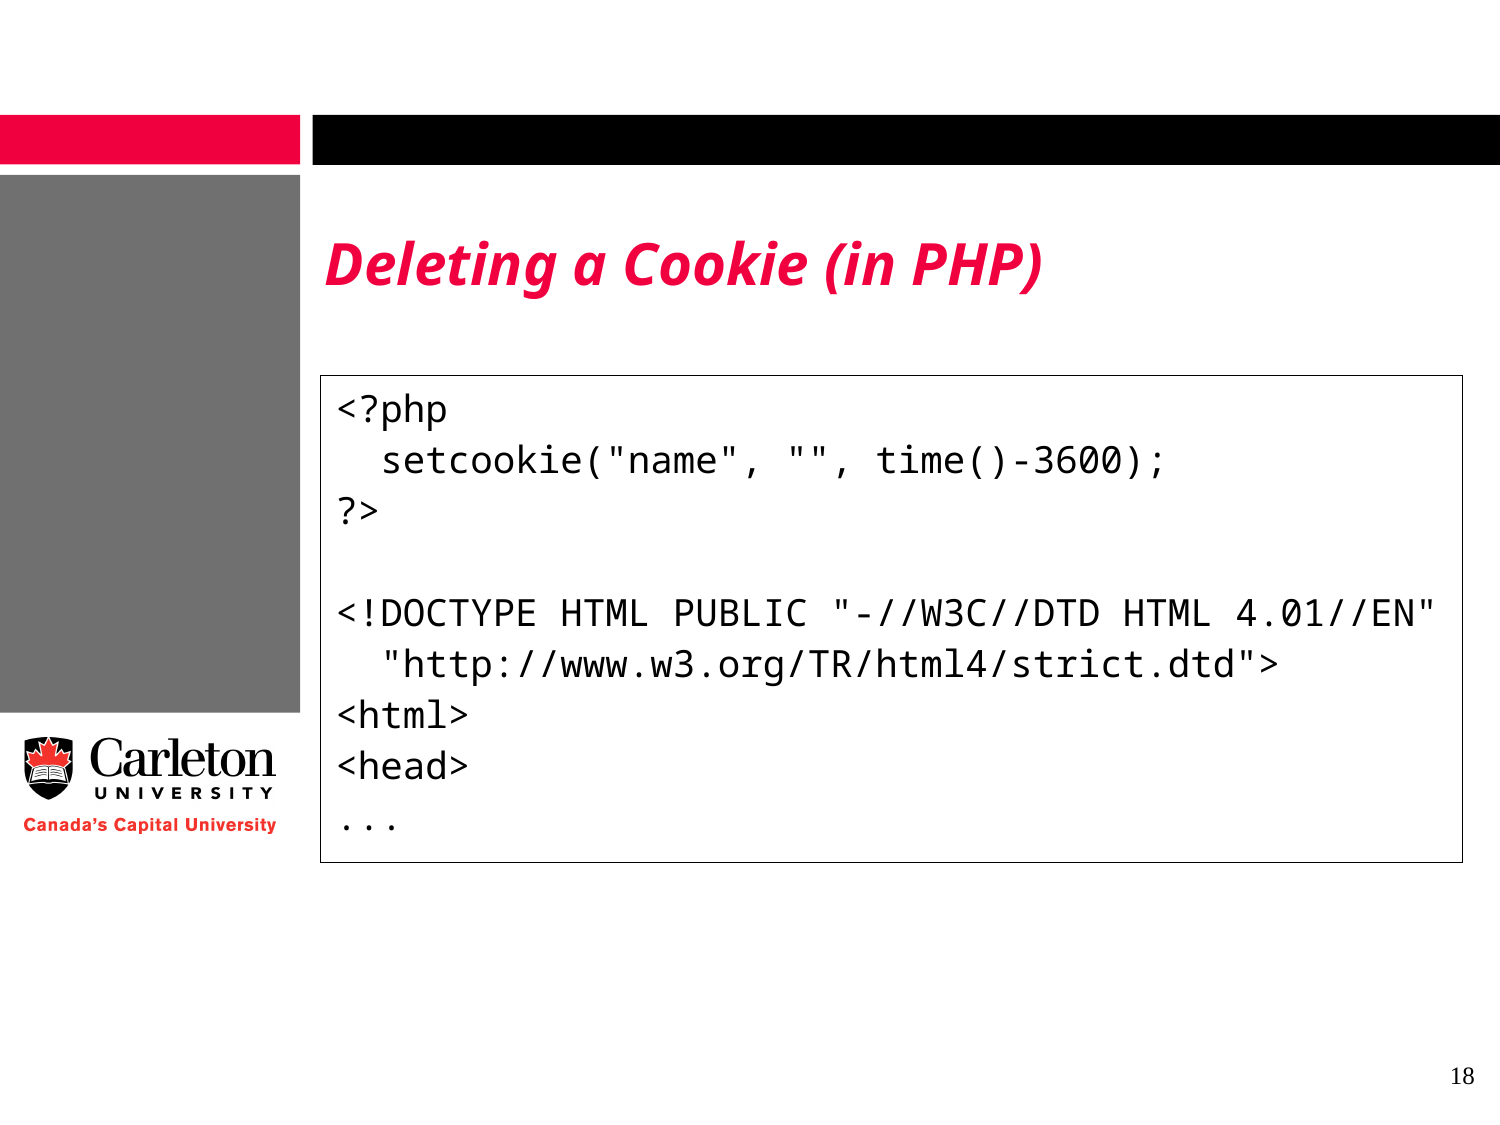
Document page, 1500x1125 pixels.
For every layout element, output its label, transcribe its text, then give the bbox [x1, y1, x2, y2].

text_box <?php setcookie("name", "", time()-3600); ?> <!DOCTYPE HTML PUBLIC "-//W3C//DTD HTML 4.01//EN" "http://www.w3.org/TR/html4/strict.dtd"> <html> <head> ... [320, 375, 1463, 863]
title Deleting a Cookie (in PHP) [324, 187, 1450, 338]
picture [24, 737, 276, 834]
